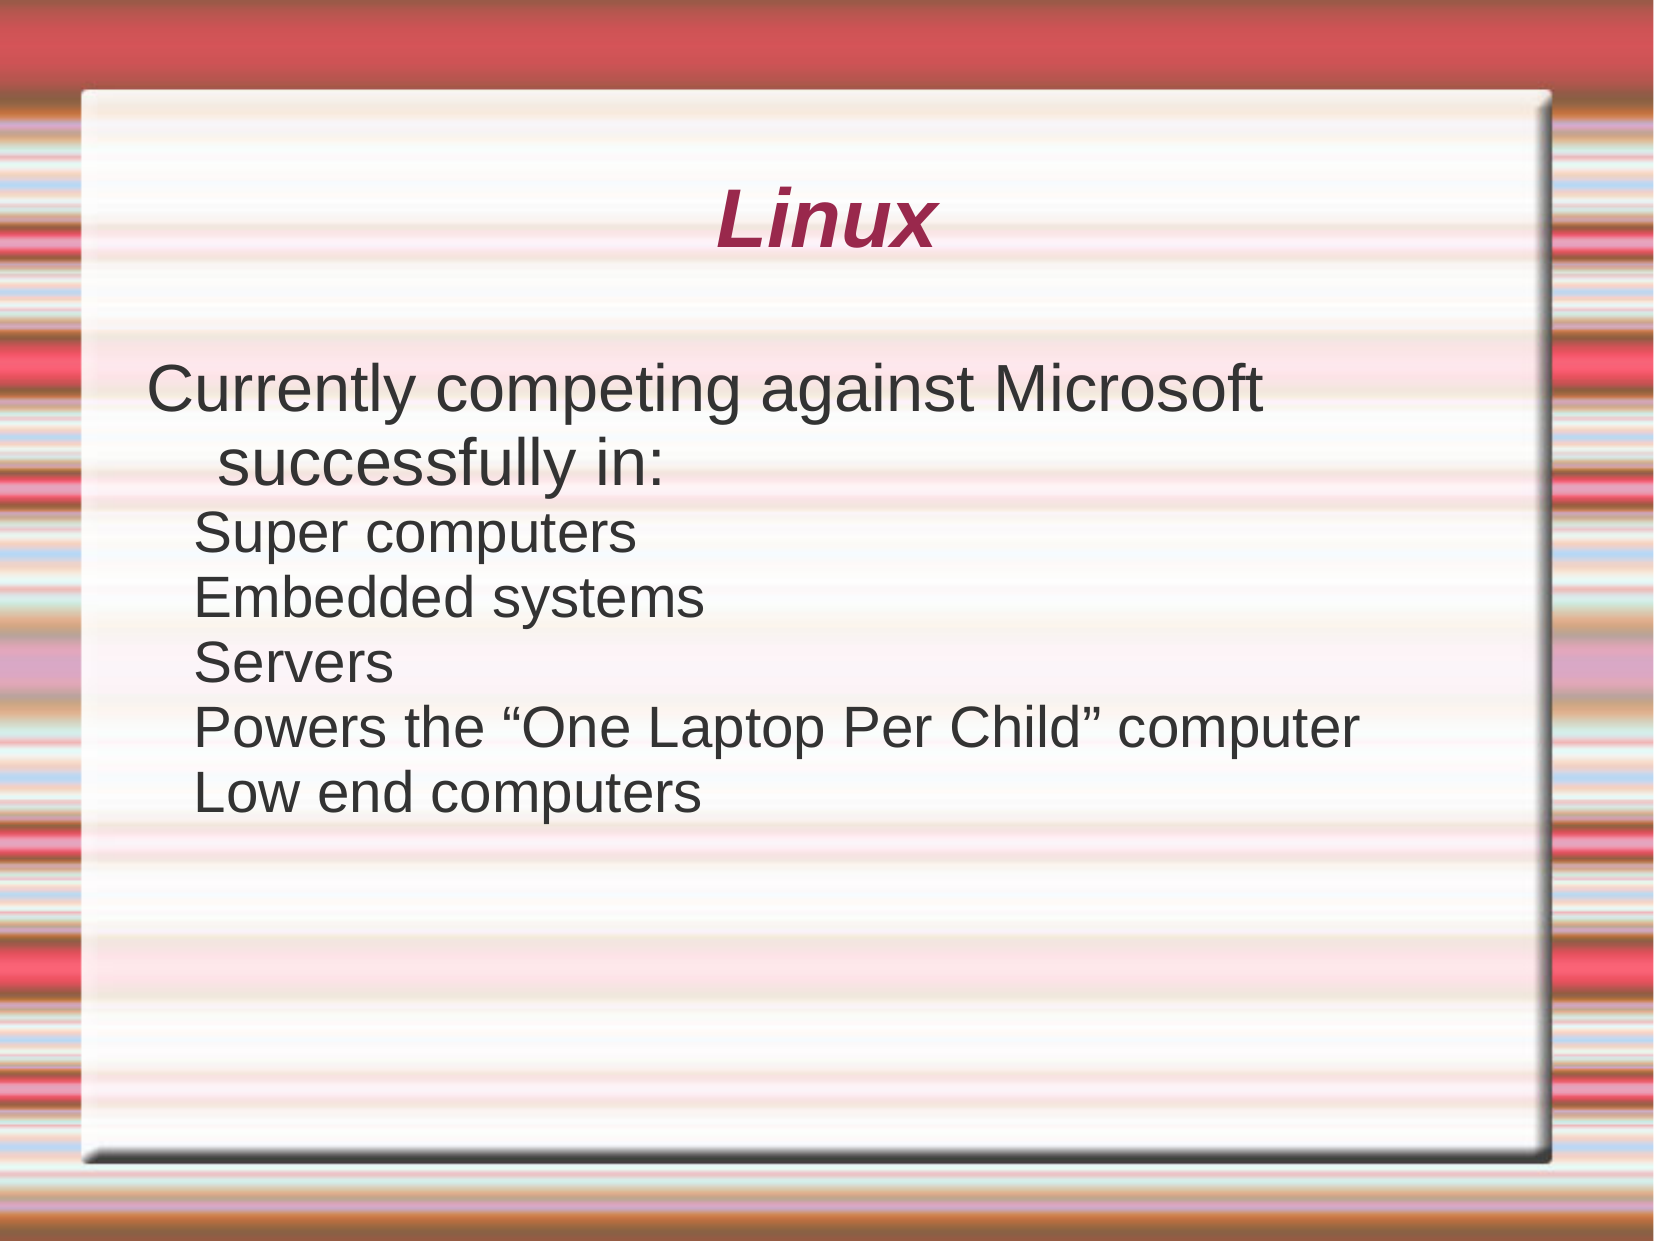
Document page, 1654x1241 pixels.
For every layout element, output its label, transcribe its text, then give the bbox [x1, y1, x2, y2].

list Currently competing against Microsoft successfully in: Super computers Embedded systems Servers Powers the “One Laptop Per Child” computer Low end computers [134, 350, 1516, 1133]
title Linux [121, 114, 1534, 322]
picture [0, 0, 1654, 1241]
